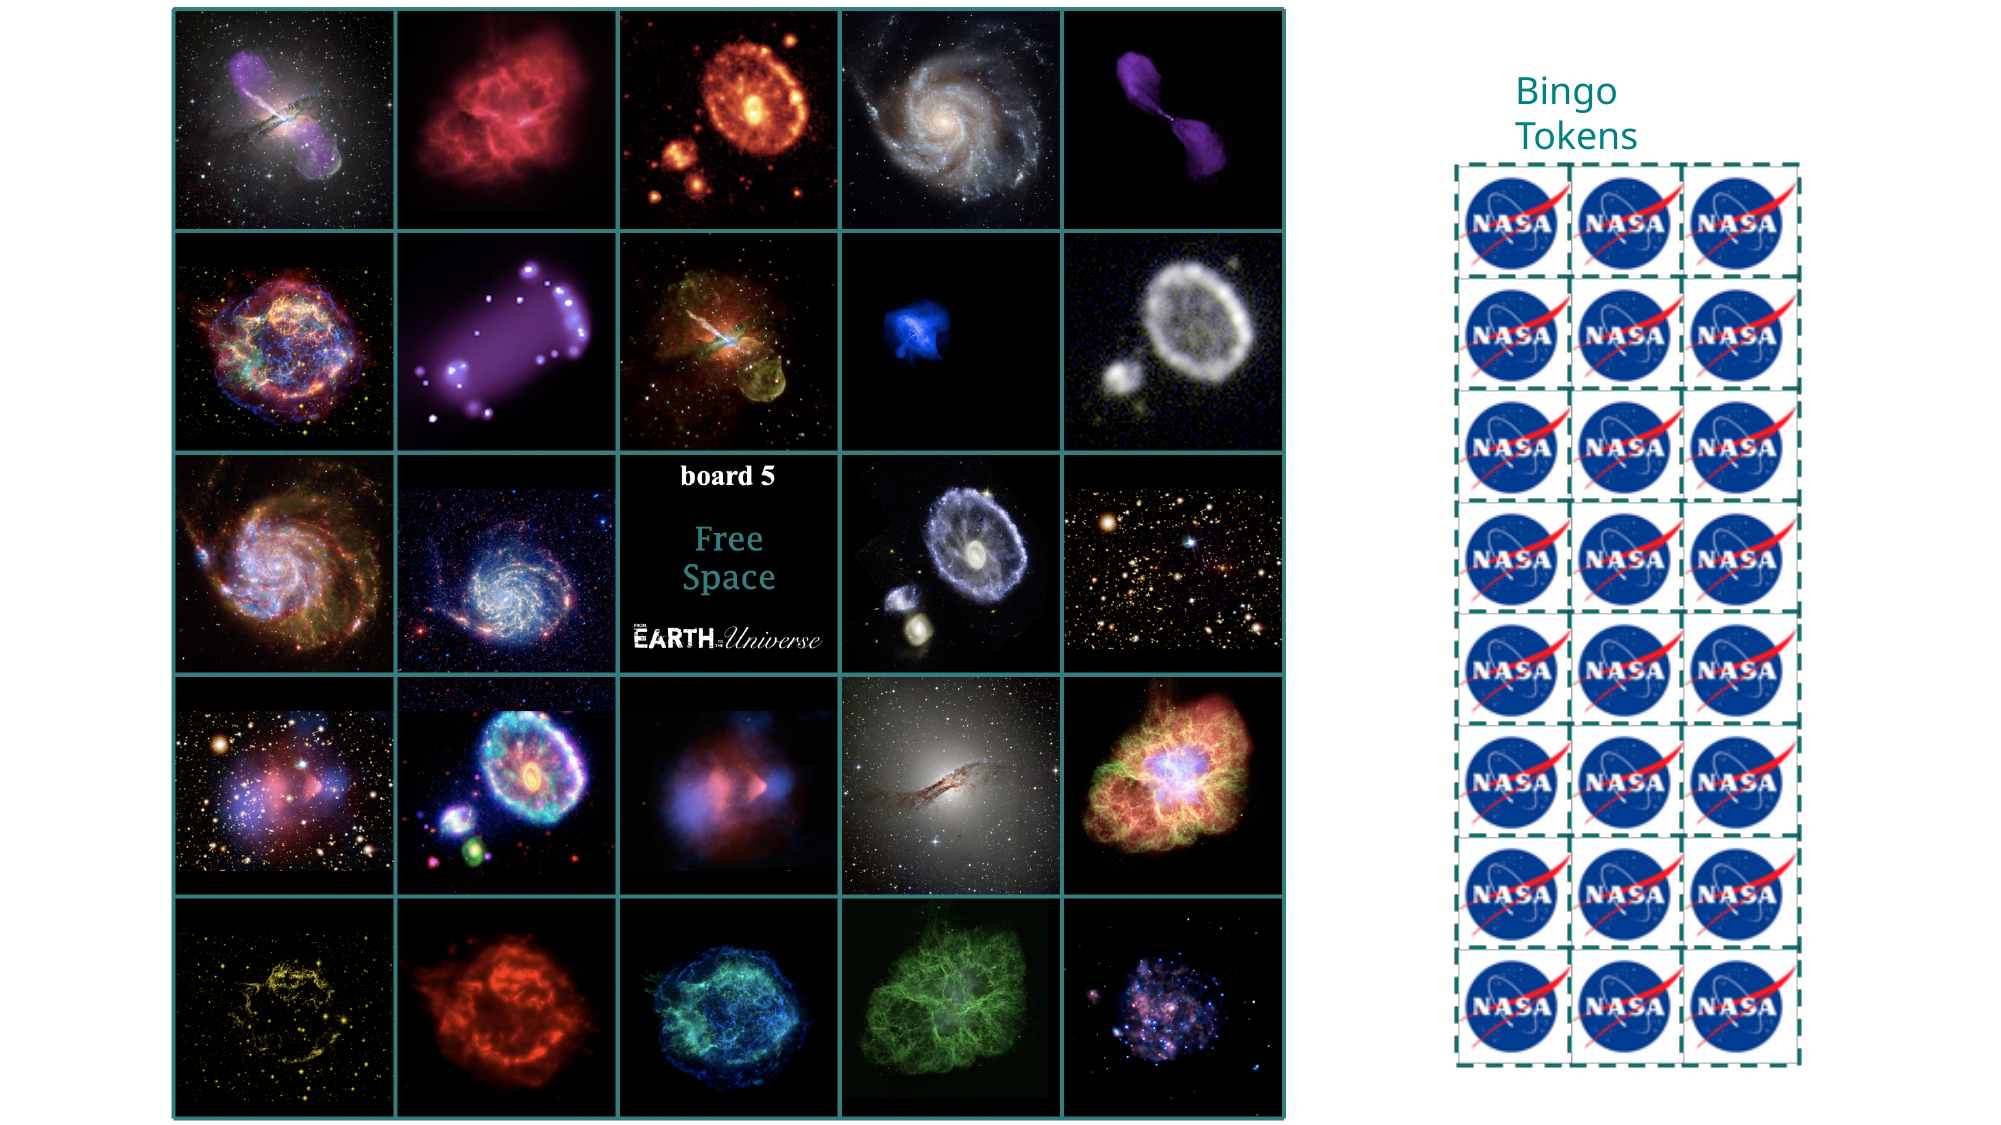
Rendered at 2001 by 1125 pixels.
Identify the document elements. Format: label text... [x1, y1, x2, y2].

picture [167, 1, 1291, 1124]
picture [1453, 161, 1804, 1070]
text_box Bingo Tokens [1500, 60, 1762, 161]
